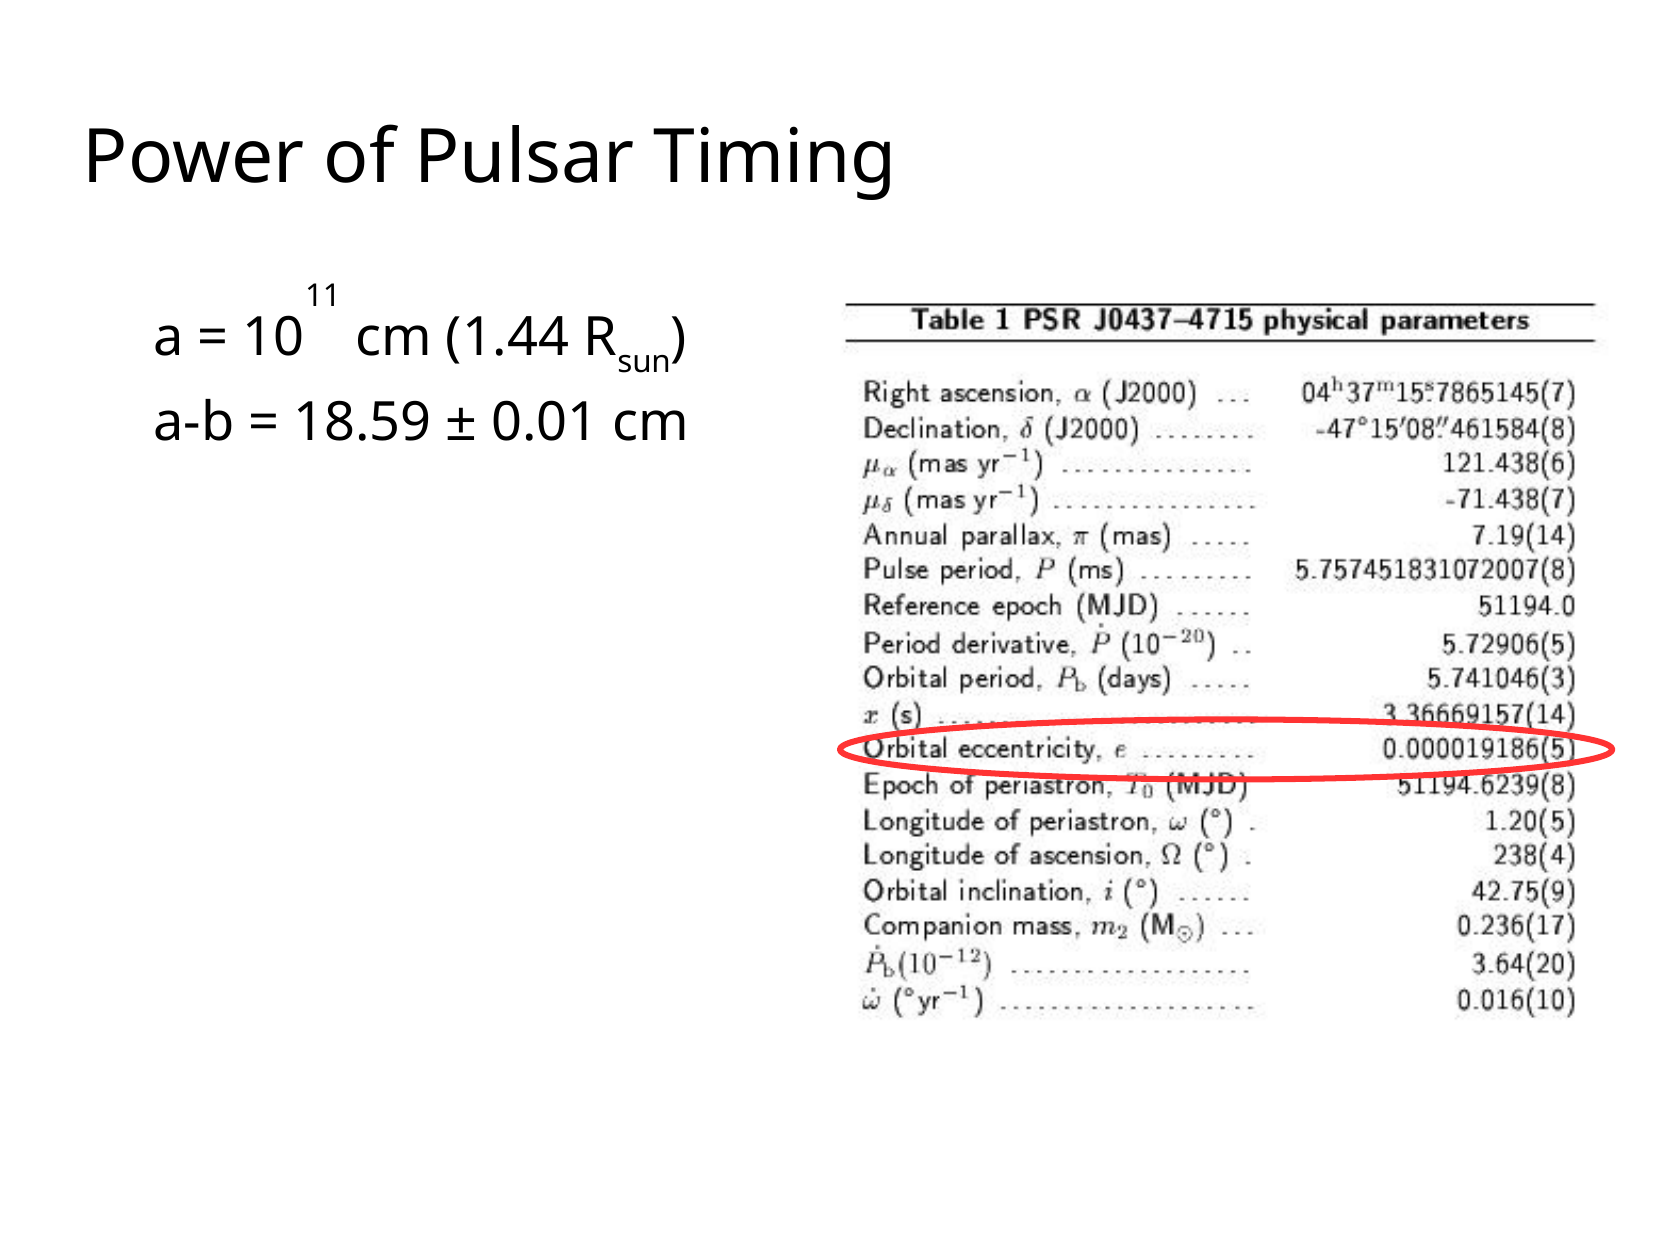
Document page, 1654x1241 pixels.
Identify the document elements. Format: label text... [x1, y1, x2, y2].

list a = 1011 cm (1.44 Rsun) a-b = 18.59 ± 0.01 cm Orbit at D = 139 pc measured to 10-13!!! [82, 273, 1571, 1163]
title Power of Pulsar Timing [82, 49, 1571, 257]
picture [825, 270, 1613, 1050]
picture [844, 723, 1608, 776]
